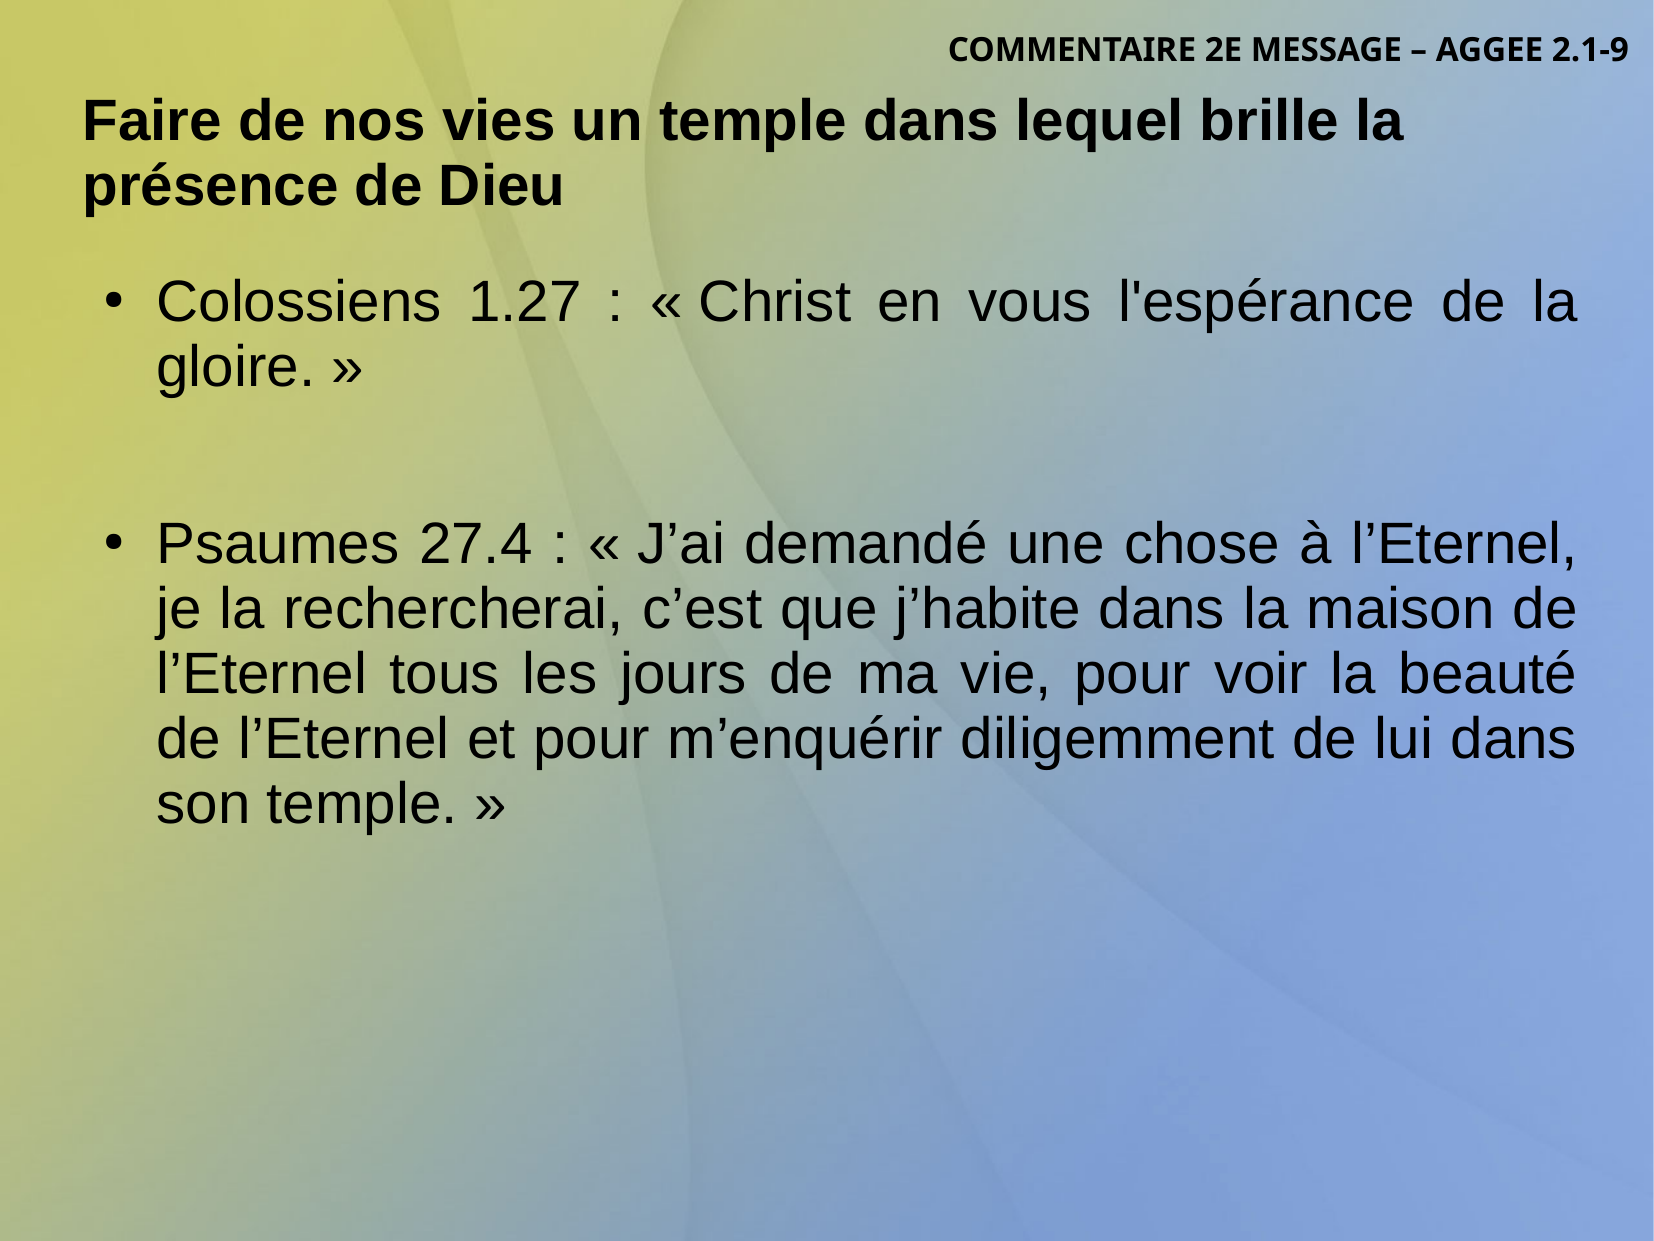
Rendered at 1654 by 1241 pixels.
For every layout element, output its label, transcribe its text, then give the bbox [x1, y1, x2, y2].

title COMMENTAIRE 2E MESSAGE – AGGEE 2.1-9 [797, 14, 1630, 83]
picture [0, 0, 1654, 1241]
title Faire de nos vies un temple dans lequel brille la présence de Dieu [82, 49, 1571, 257]
list Colossiens 1.27 : « Christ en vous l'espérance de la gloire. » Psaumes 27.4 : « J’ai demandé une chose à l’Eternel, je la rechercherai, c’est que j’habite dans la maison de l’Eternel tous les jours de ma vie, pour voir la beauté de l’Eternel et pour m’enquérir diligemment de lui dans son temple. » [82, 265, 1583, 1228]
